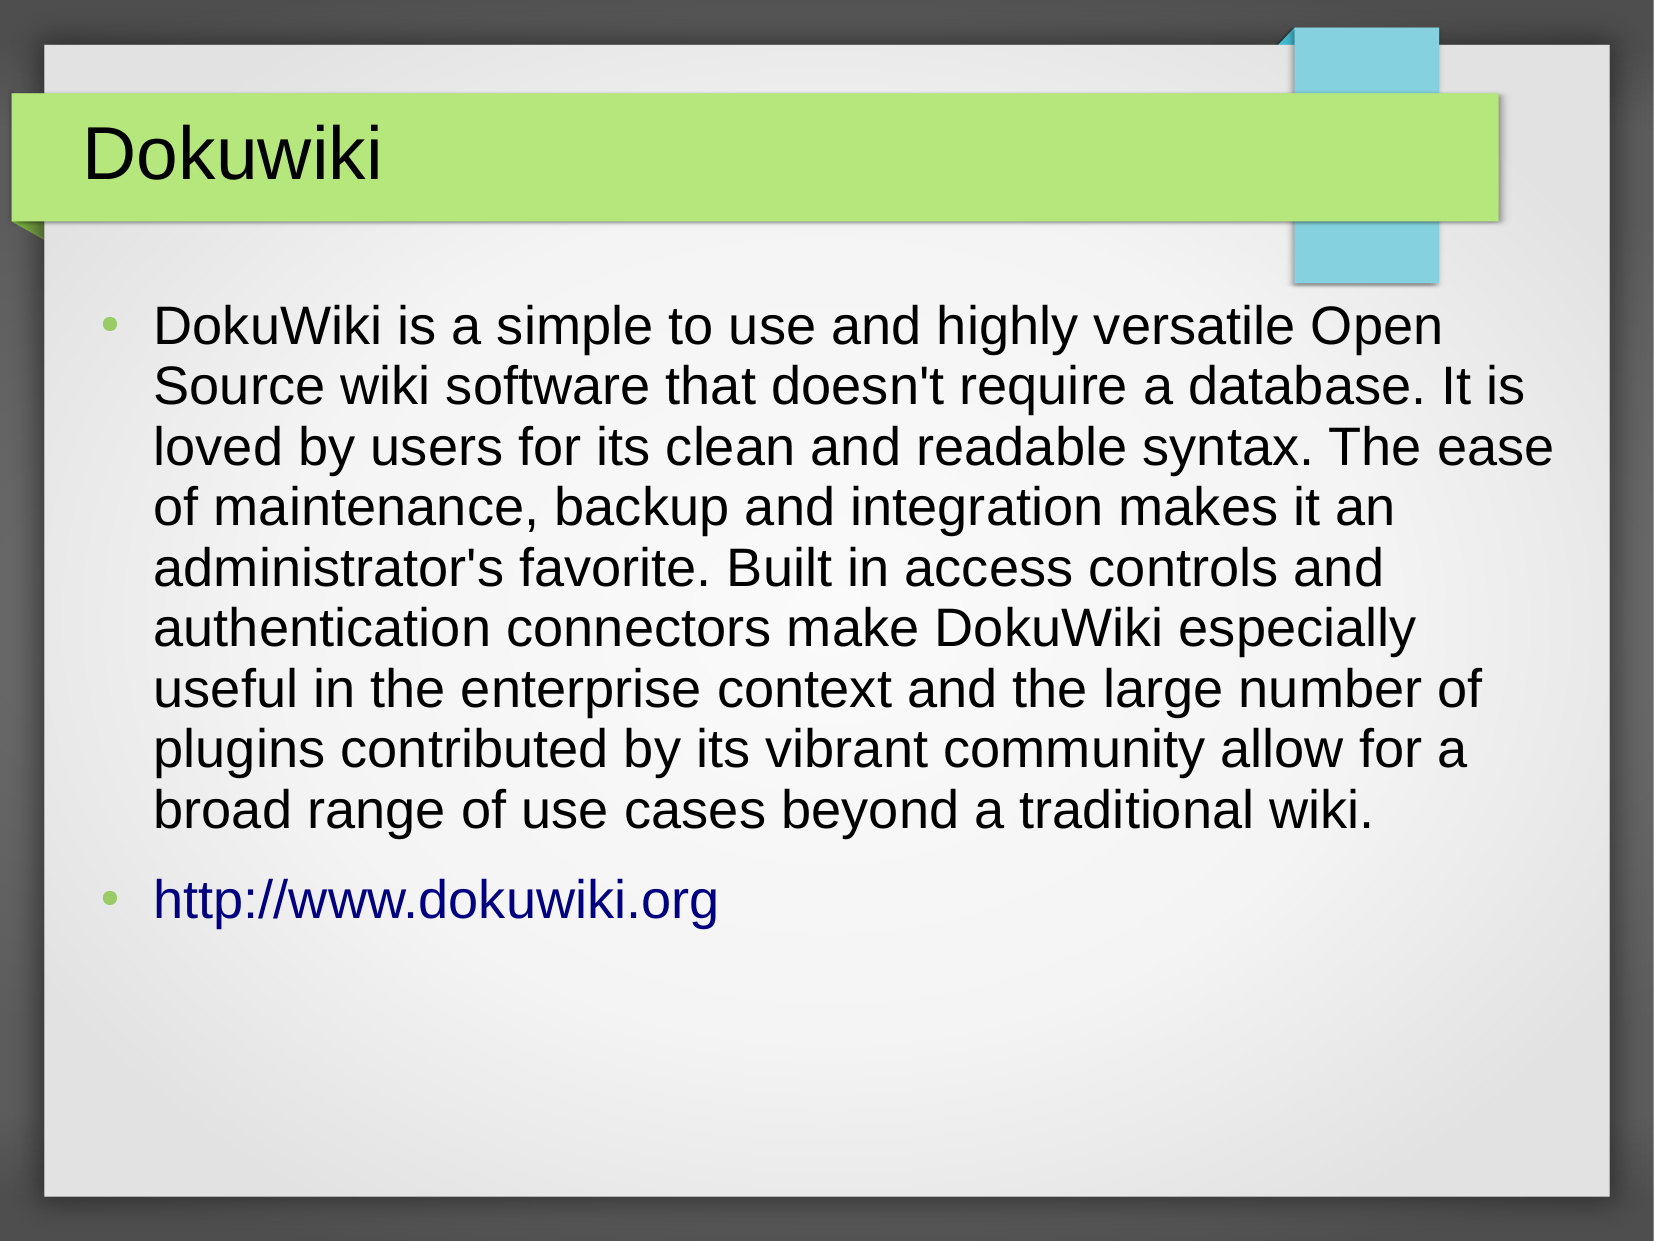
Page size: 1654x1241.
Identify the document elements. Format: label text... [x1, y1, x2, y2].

title Dokuwiki [82, 94, 1264, 213]
list DokuWiki is a simple to use and highly versatile Open Source wiki software that doesn't require a database. It is loved by users for its clean and readable syntax. The ease of maintenance, backup and integration makes it an administrator's favorite. Built in access controls and authentication connectors make DokuWiki especially useful in the enterprise context and the large number of plugins contributed by its vibrant community allow for a broad range of use cases beyond a traditional wiki. http://www.dokuwiki.org [82, 295, 1571, 1015]
picture [0, 0, 1654, 1241]
